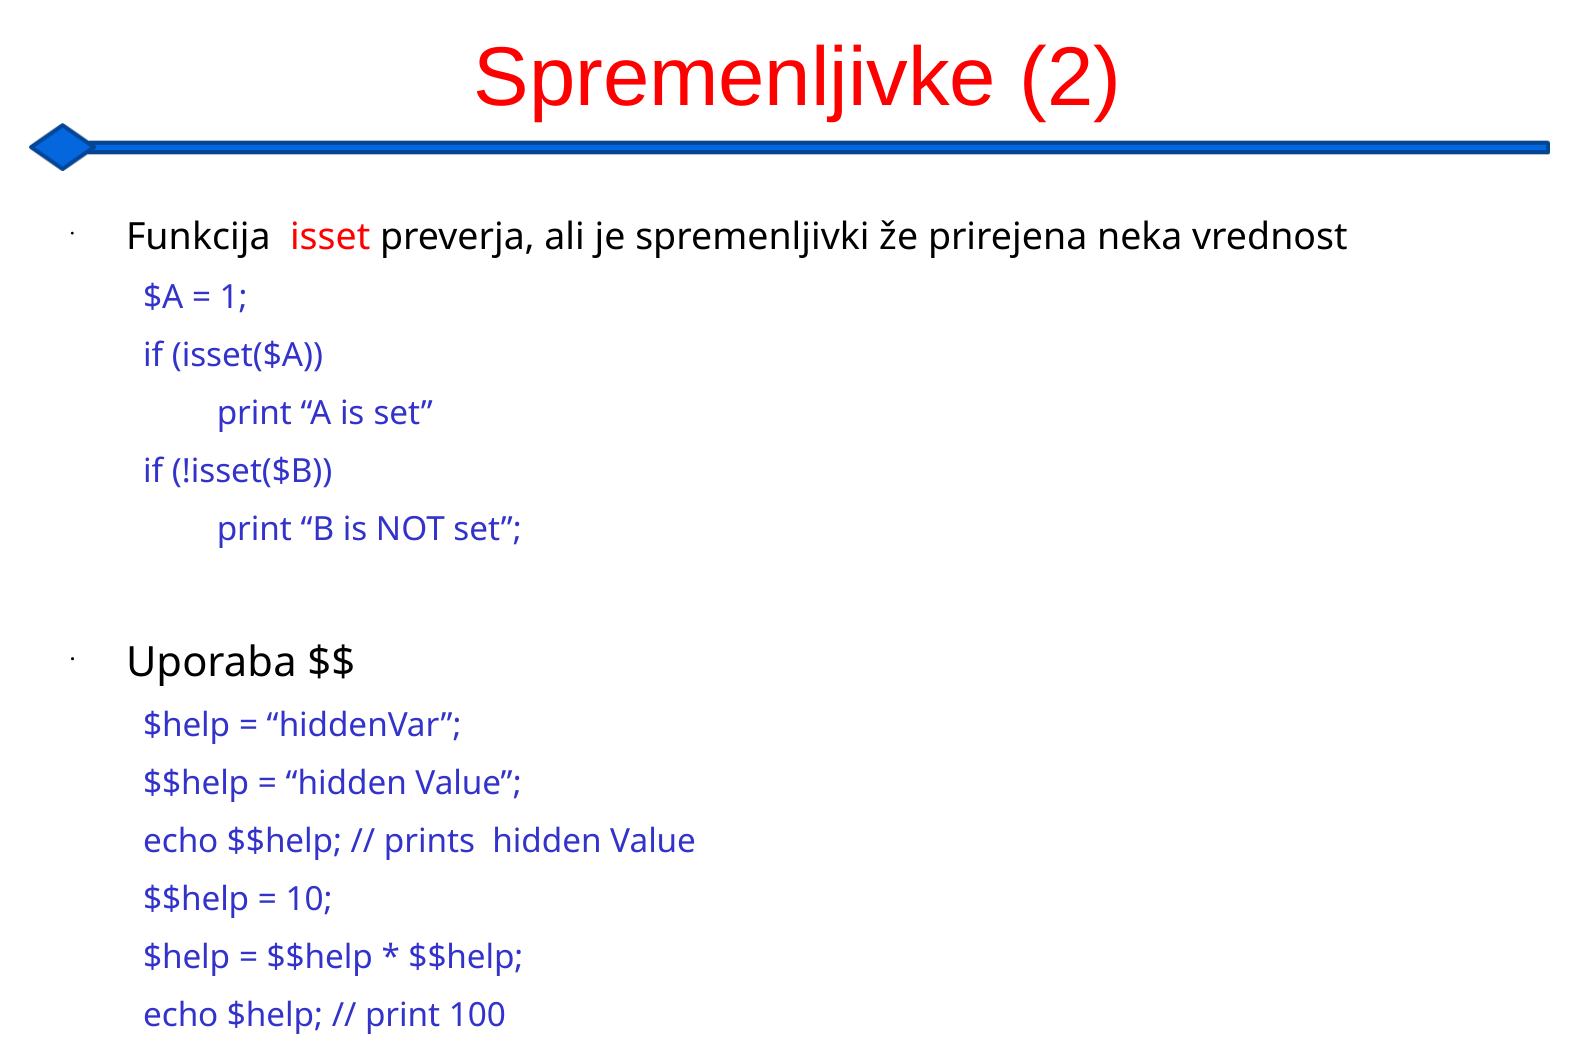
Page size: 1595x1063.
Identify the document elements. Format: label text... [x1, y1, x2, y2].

text_box Funkcija isset preverja, ali je spremenljivki že prirejena neka vrednost $A = 1; if (isset($A)) print “A is set” if (!isset($B)) print “B is NOT set”; Uporaba $$ $help = “hiddenVar”; $$help = “hidden Value”; echo $$help; // prints hidden Value $$help = 10; $help = $$help * $$help; echo $help; // print 100 [70, 208, 1524, 1063]
picture [28, 122, 1551, 172]
title Spremenljivke (2) [167, 7, 1428, 145]
